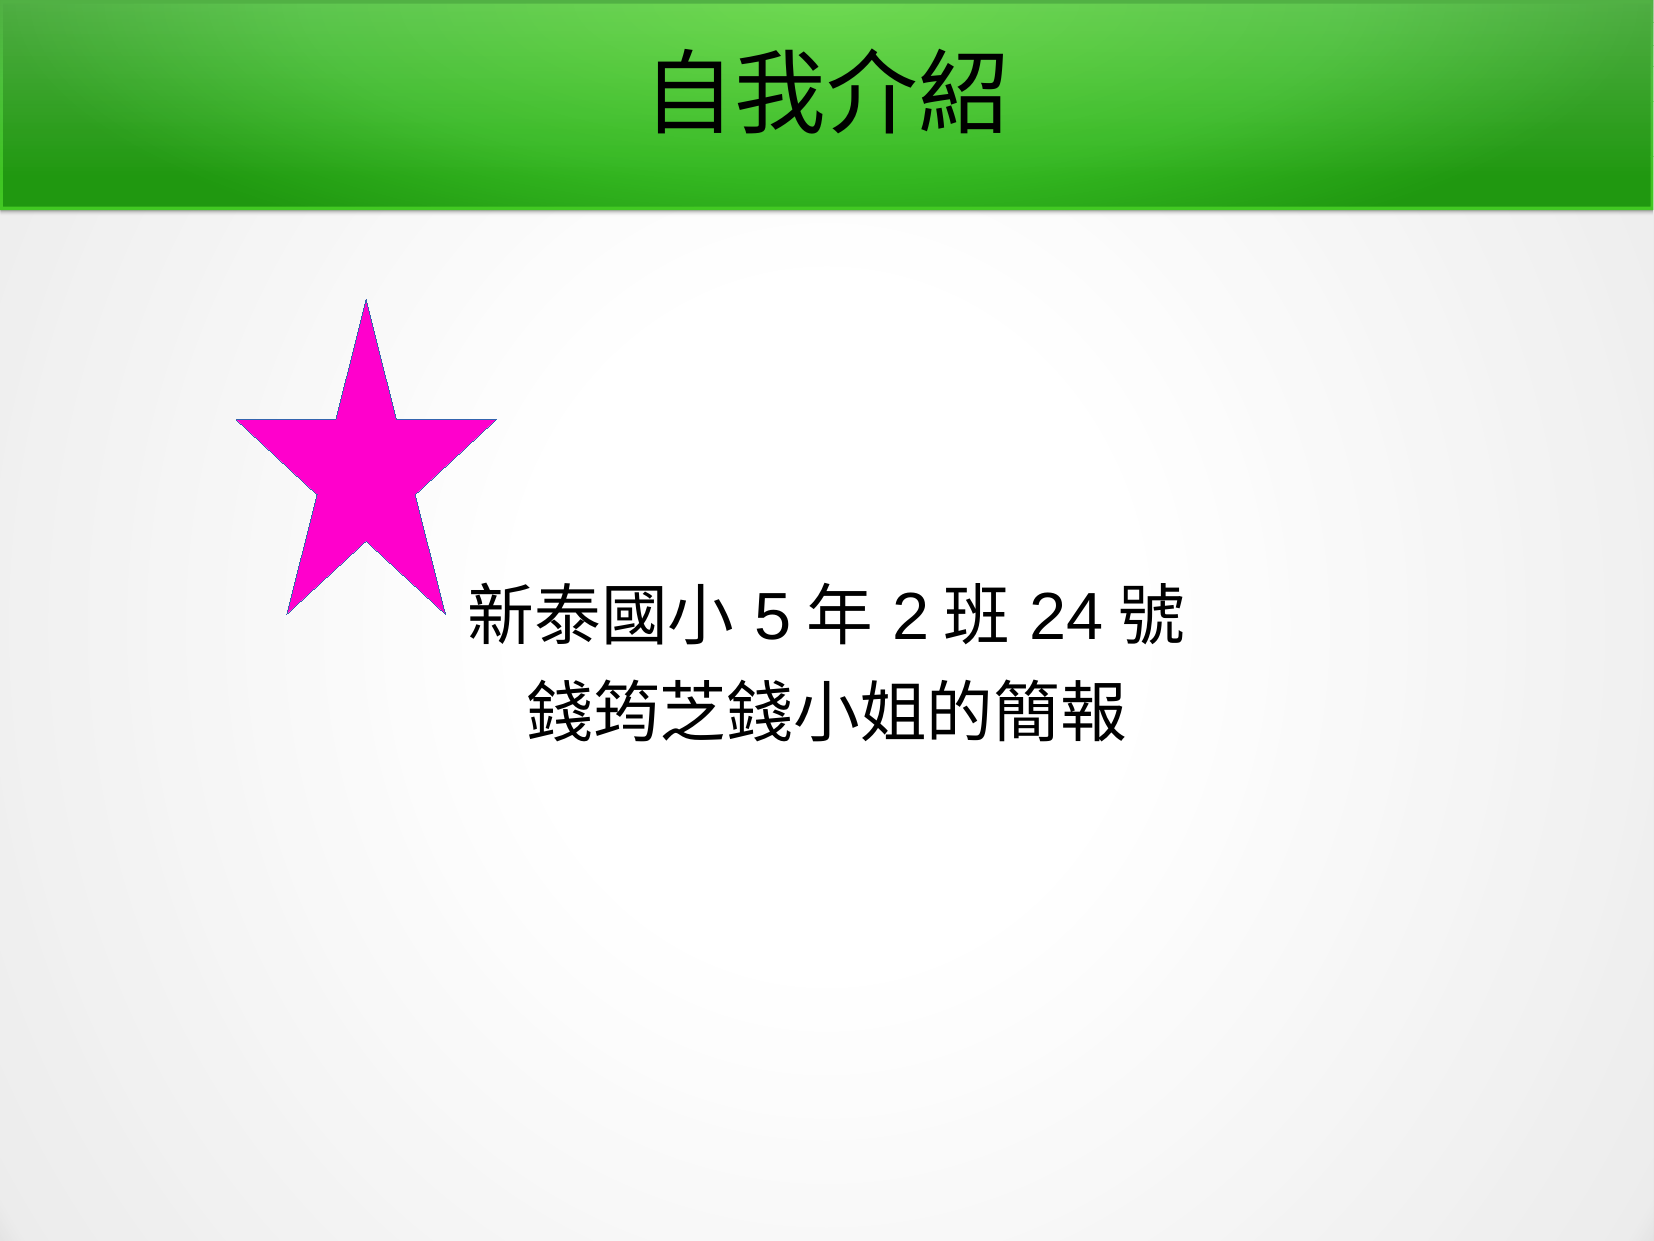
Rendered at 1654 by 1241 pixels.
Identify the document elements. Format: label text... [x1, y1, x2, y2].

title 自我介紹 [82, 47, 1571, 259]
subtitle 新泰國小5年2班24號 錢筠芝錢小姐的簡報 [82, 299, 1571, 1019]
text_box [236, 299, 497, 615]
